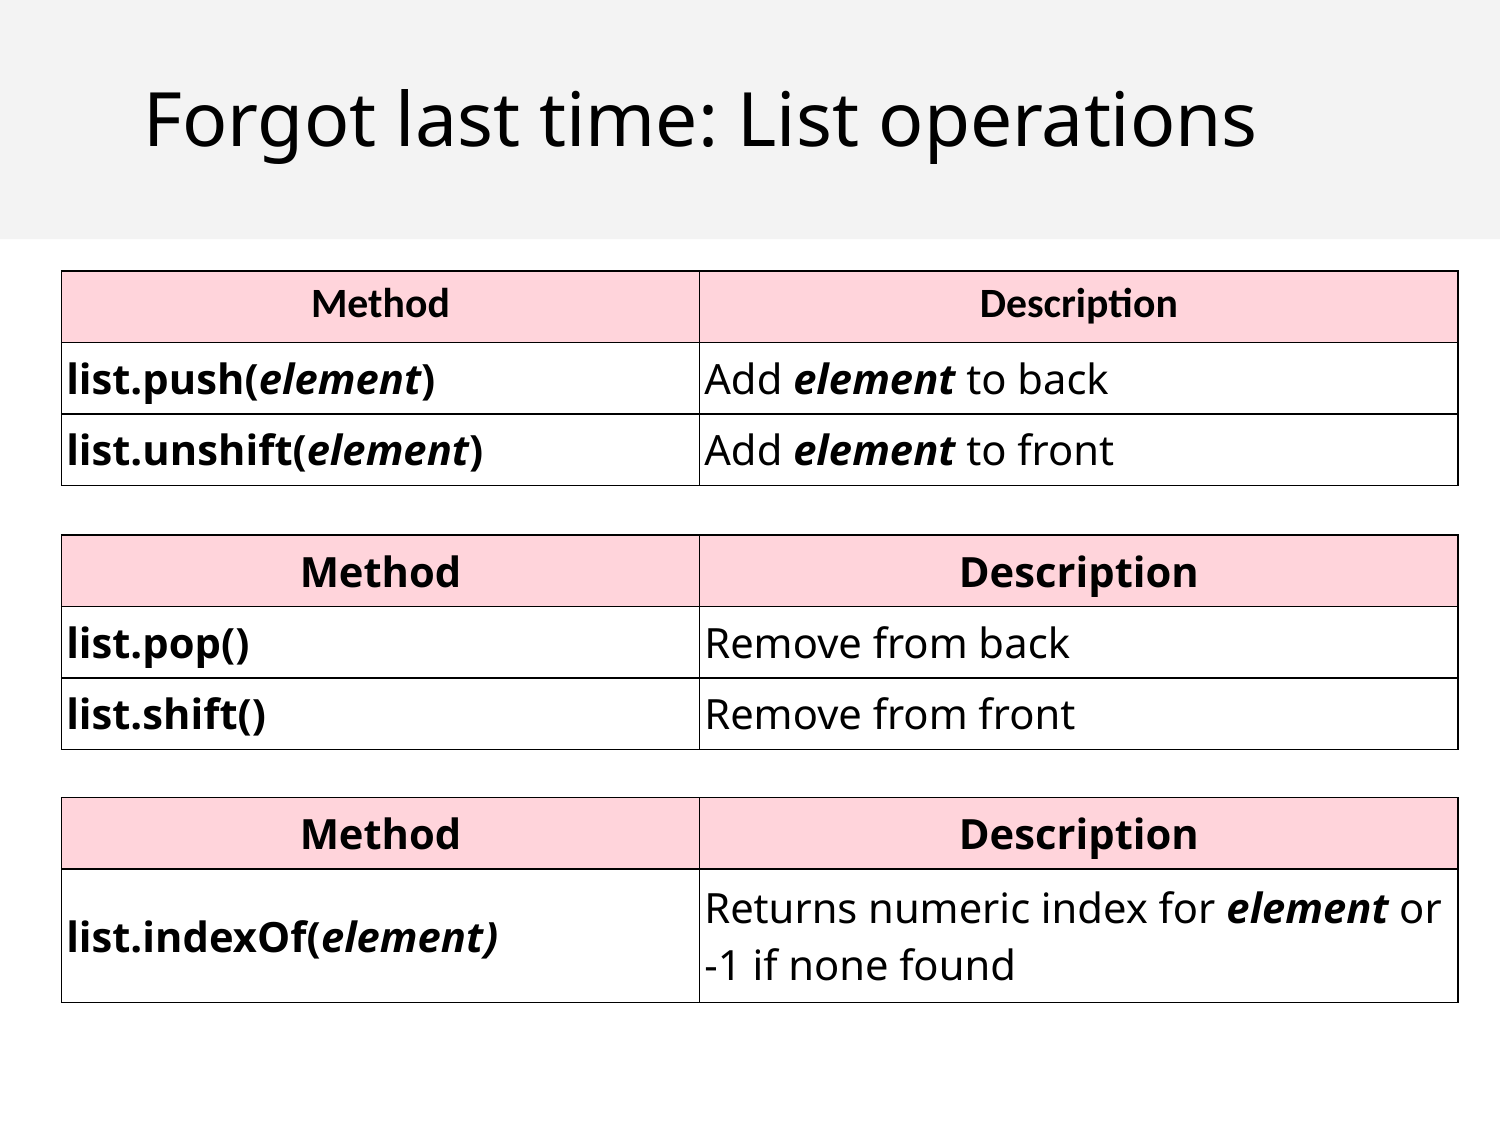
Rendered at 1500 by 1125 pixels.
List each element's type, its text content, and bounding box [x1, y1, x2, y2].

table_header Description [700, 272, 1457, 342]
table_cell Remove from back [700, 607, 1457, 677]
table_cell list.push(element) [62, 343, 699, 413]
table_cell Remove from front [700, 679, 1457, 749]
table_header Method [62, 536, 699, 606]
table_header Method [62, 798, 699, 868]
table_cell Returns numeric index for element or -1 if none found [700, 870, 1457, 1002]
table_cell list.pop() [62, 607, 699, 677]
table_cell Add element to back [700, 343, 1457, 413]
table_cell list.indexOf(element) [62, 870, 699, 1002]
table_header Description [700, 536, 1457, 606]
title Forgot last time: List operations [128, 56, 1372, 183]
table_cell list.unshift(element) [62, 415, 699, 485]
table_cell list.shift() [62, 679, 699, 749]
table_cell Add element to front [700, 415, 1457, 485]
table_header Method [62, 272, 699, 342]
table_header Description [700, 798, 1457, 868]
